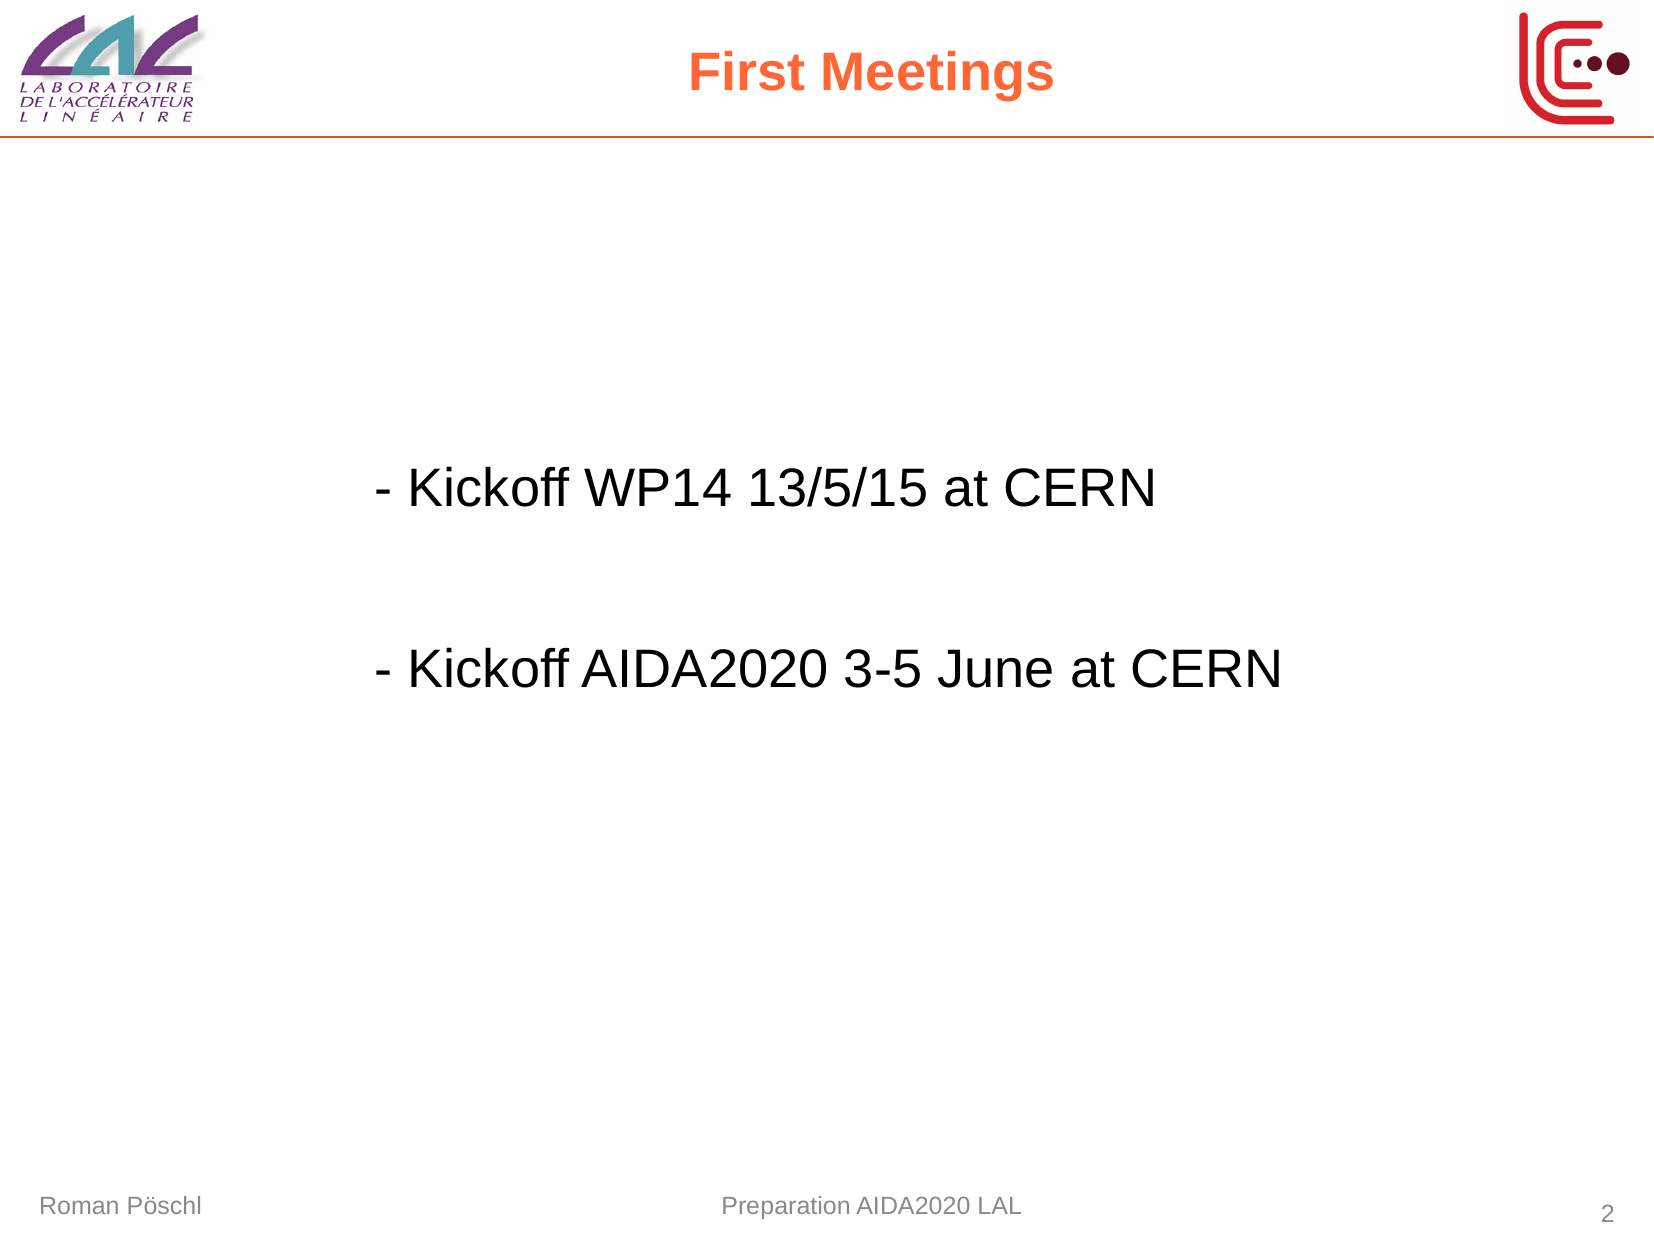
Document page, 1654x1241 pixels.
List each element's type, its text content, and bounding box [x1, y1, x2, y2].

picture [15, 10, 211, 125]
title First Meetings [128, 29, 1617, 113]
text_box - Kickoff WP14 13/5/15 at CERN - Kickoff AIDA2020 3-5 June at CERN [360, 450, 1302, 707]
picture [1508, 2, 1641, 135]
